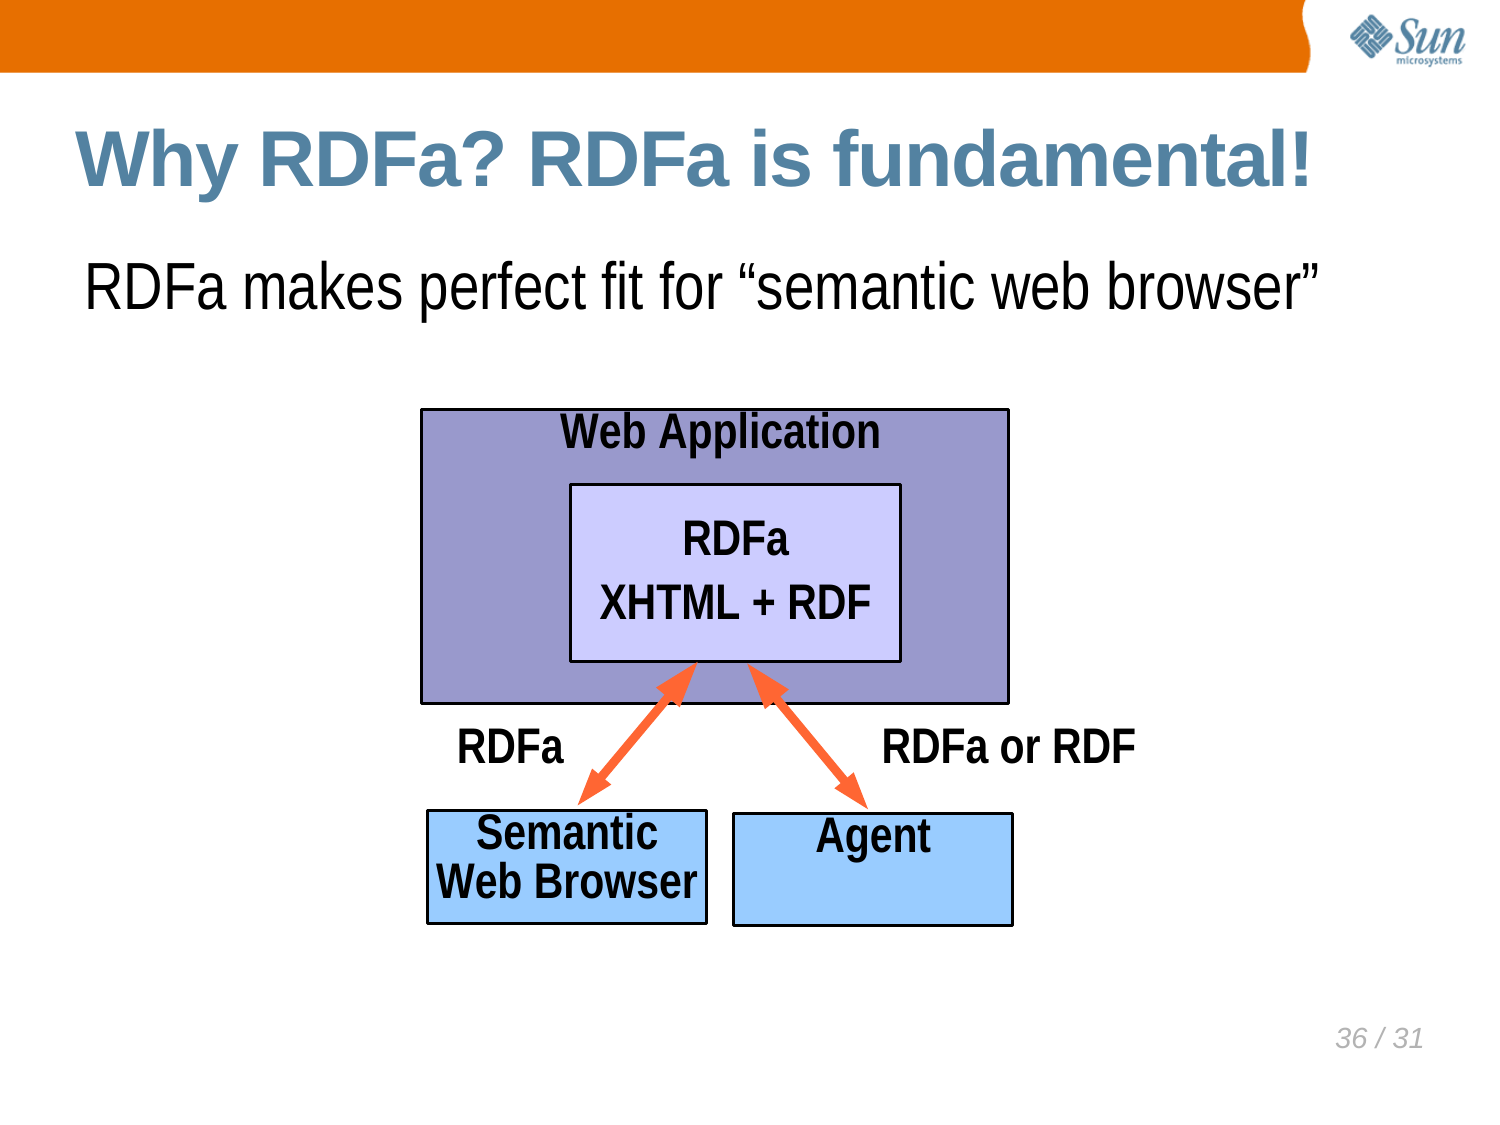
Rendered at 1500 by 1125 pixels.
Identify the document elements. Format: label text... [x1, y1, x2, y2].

title Why RDFa? RDFa is fundamental! [75, 122, 1438, 228]
text_box RDFa XHTML + RDF [570, 484, 901, 662]
list RDFa makes perfect fit for “semantic web browser” [64, 257, 1402, 1017]
picture [0, 0, 1500, 75]
text_box Web Application [421, 409, 1009, 704]
text_box RDFa [456, 724, 582, 781]
text_box Semantic Web Browser [427, 810, 707, 924]
text_box RDFa or RDF [881, 724, 1150, 781]
text_box Agent [733, 813, 1013, 926]
